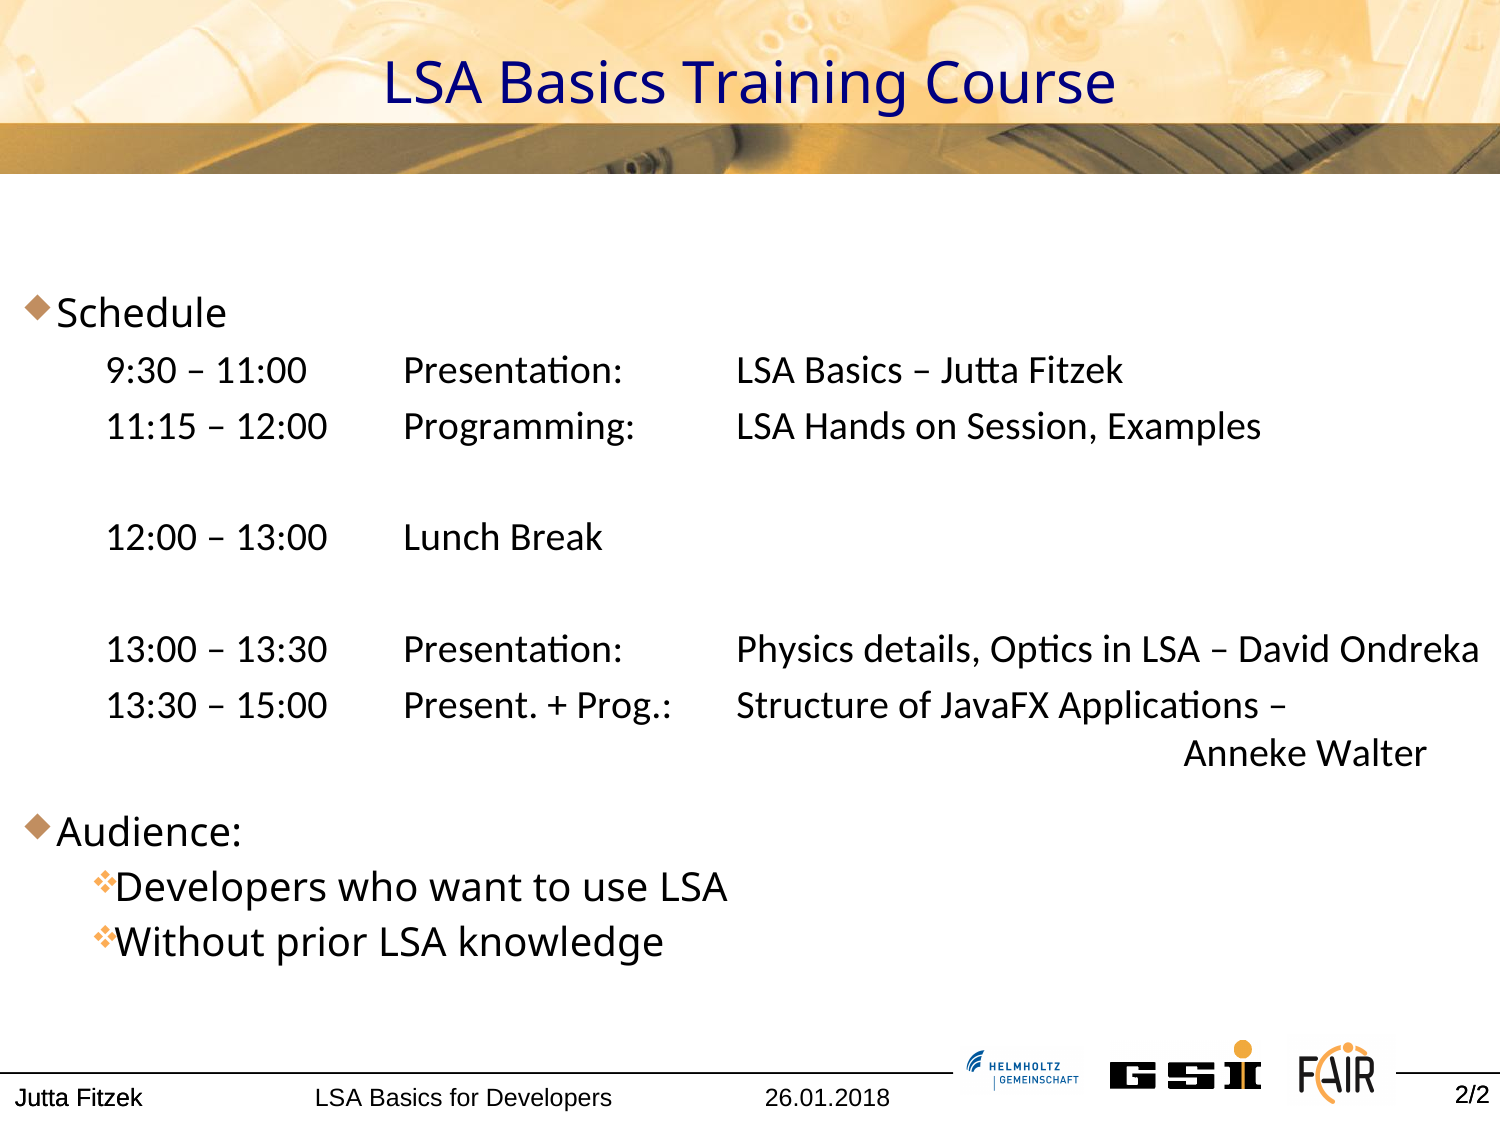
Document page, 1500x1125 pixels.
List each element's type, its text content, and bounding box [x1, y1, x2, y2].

list Schedule 9:30 – 11:00 Presentation: LSA Basics – Jutta Fitzek 11:15 – 12:00 Programming: LSA Hands on Session, Examples 12:00 – 13:00 Lunch Break 13:00 – 13:30 Presentation: Physics details, Optics in LSA – David Ondreka 13:30 – 15:00 Present. + Prog.: Structure of JavaFX Applications – Anneke Walter Audience: Developers who want to use LSA Without prior LSA knowledge [21, 263, 1500, 1006]
picture [1287, 1034, 1396, 1106]
picture [960, 1046, 1084, 1095]
picture [0, 0, 1500, 175]
picture [1110, 1040, 1261, 1089]
title LSA Basics Training Course [75, 0, 1425, 174]
